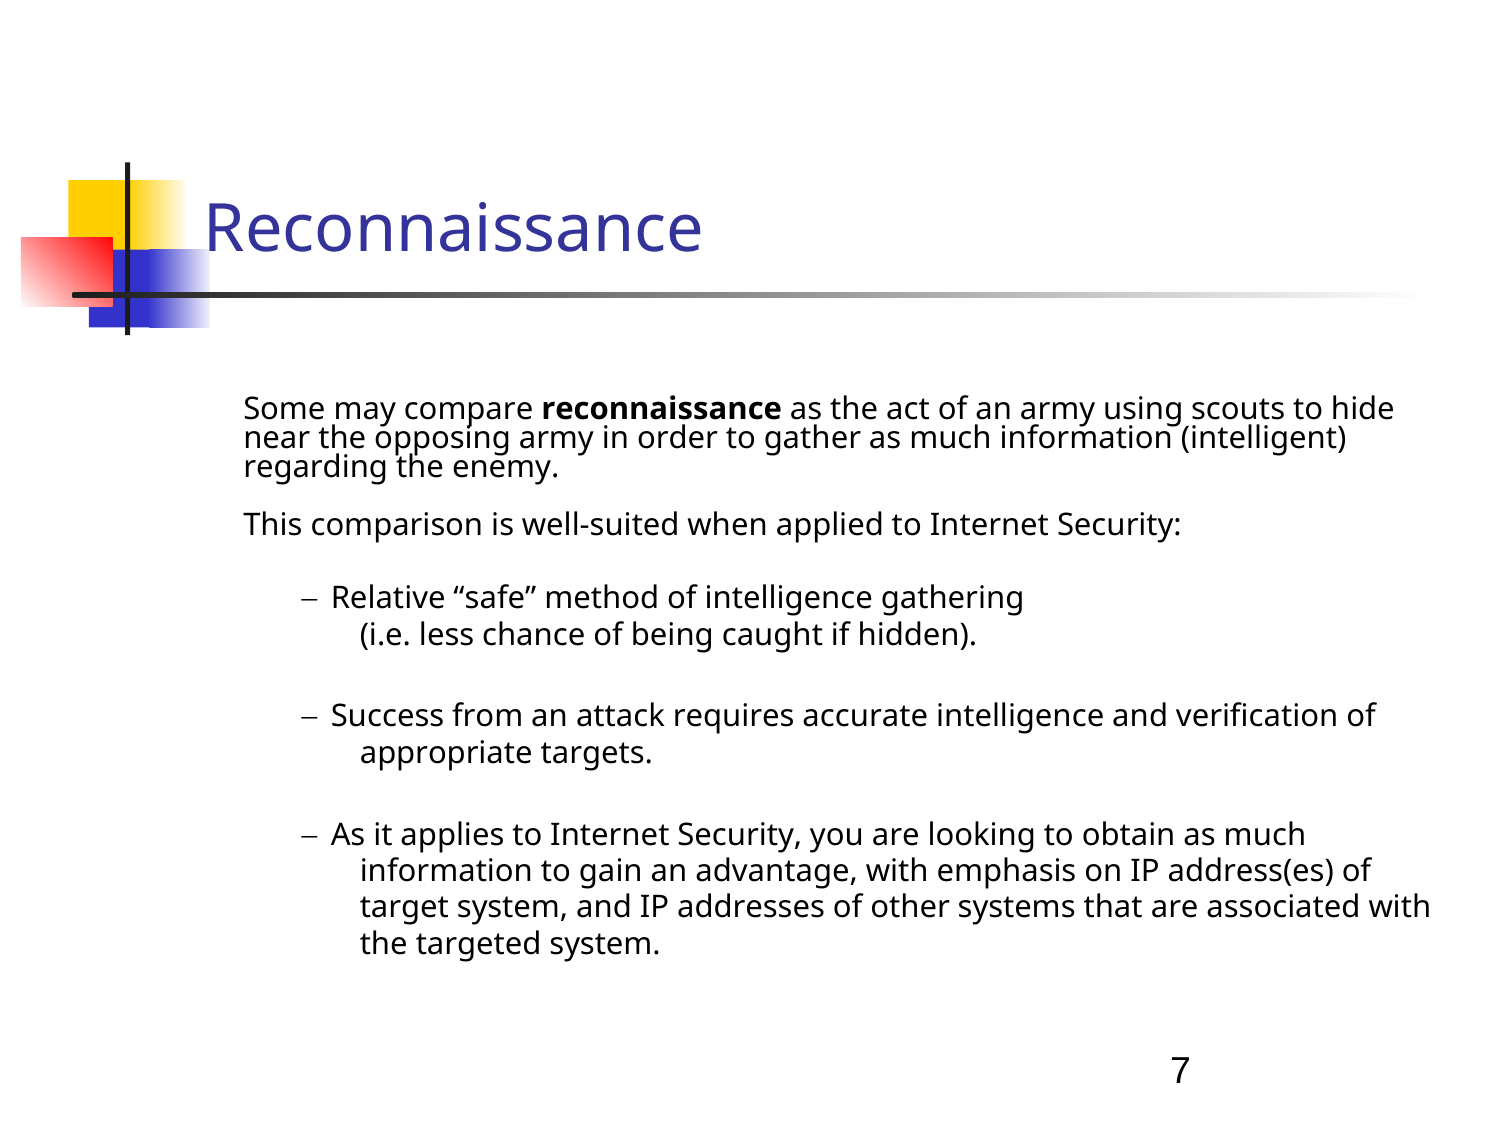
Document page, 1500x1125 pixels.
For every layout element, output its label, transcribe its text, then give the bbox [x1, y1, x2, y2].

title Reconnaissance [188, 35, 1468, 276]
list Some may compare reconnaissance as the act of an army using scouts to hide near the opposing army in order to gather as much information (intelligent) regarding the enemy. This comparison is well-suited when applied to Internet Security: Relative “safe” method of intelligence gathering (i.e. less chance of being caught if hidden). Success from an attack requires accurate intelligence and verification of appropriate targets. As it applies to Internet Security, you are looking to obtain as much information to gain an advantage, with emphasis on IP address(es) of target system, and IP addresses of other systems that are associated with the targeted system. [193, 331, 1469, 1007]
